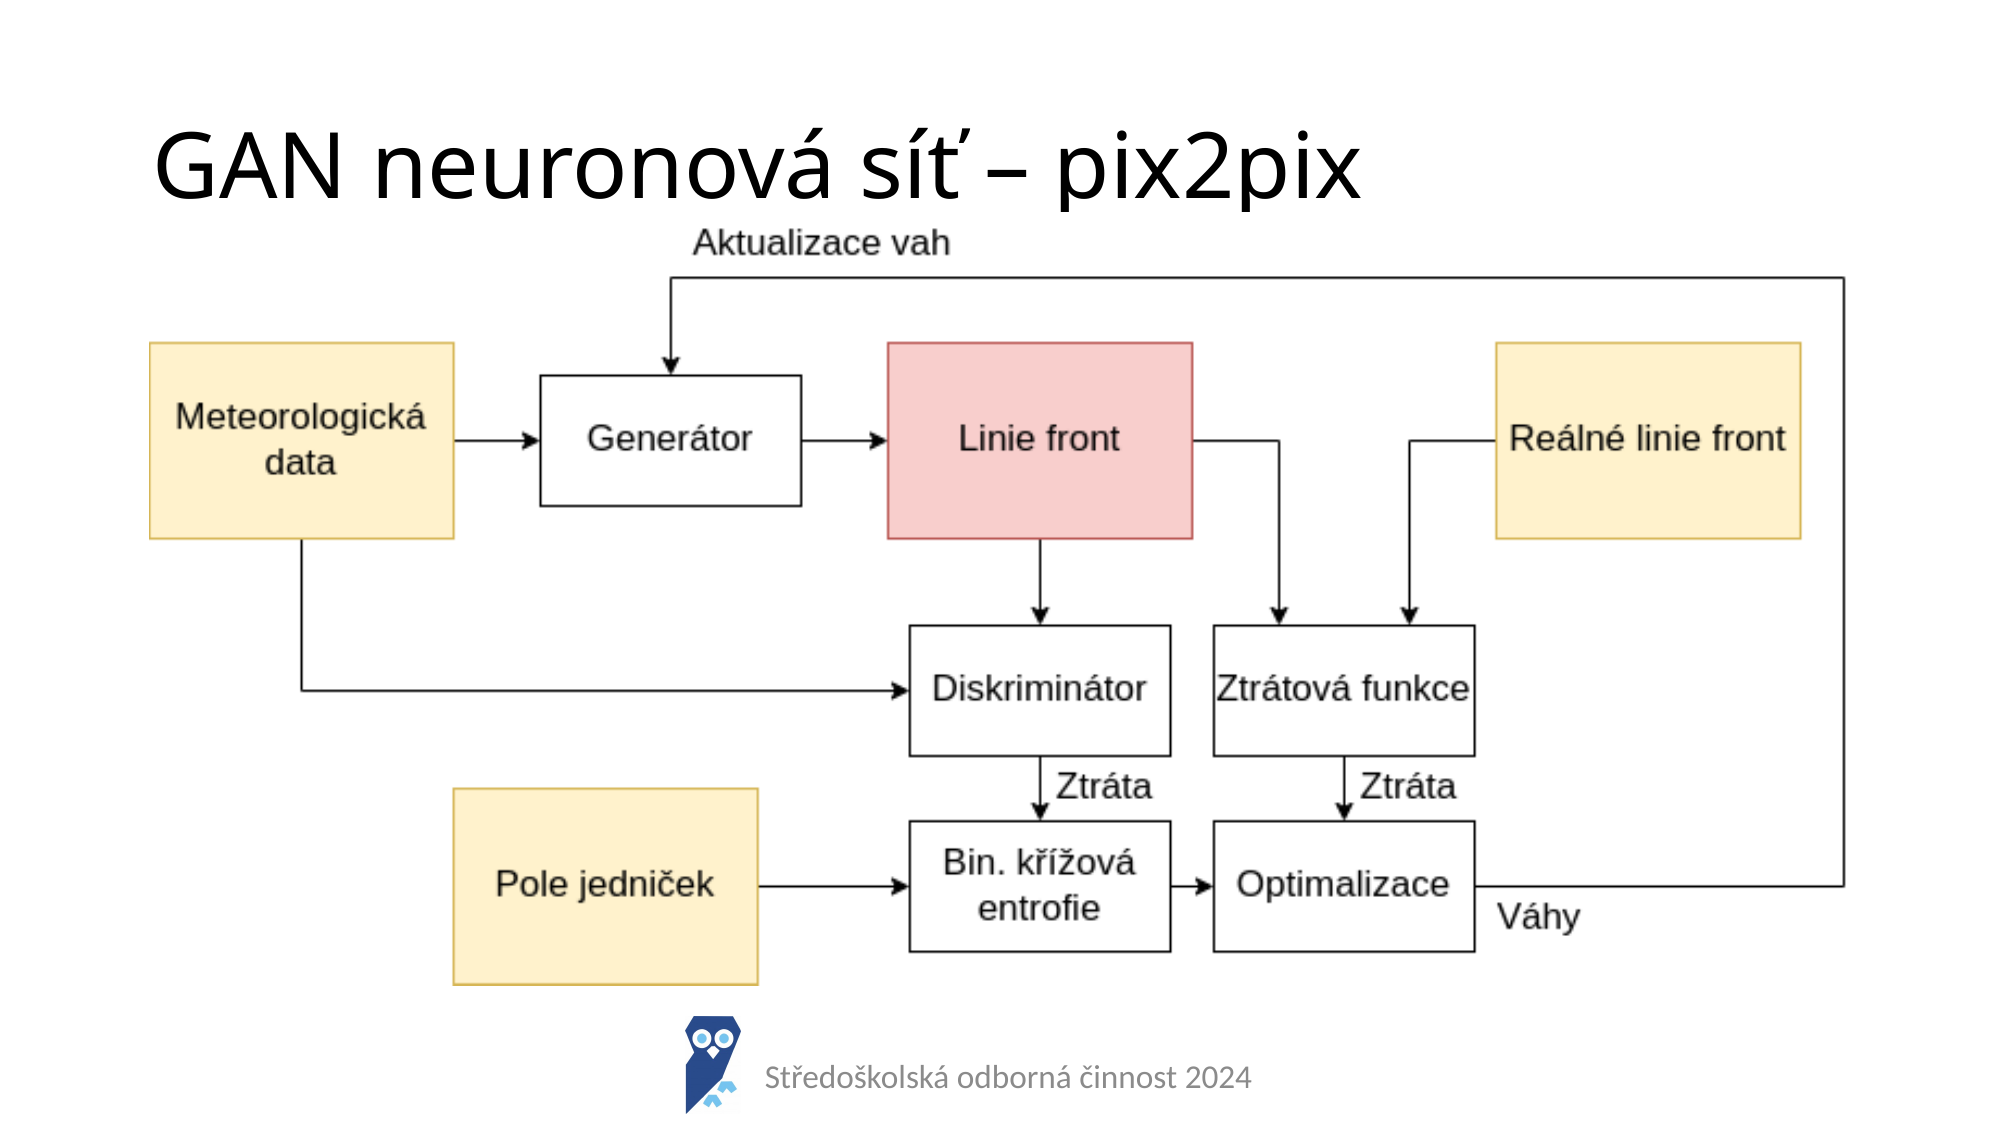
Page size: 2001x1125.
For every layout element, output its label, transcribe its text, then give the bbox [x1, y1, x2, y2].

title GAN neuronová síť –⁠⁠⁠⁠⁠⁠ pix2pix [137, 59, 1863, 278]
picture [685, 1016, 741, 1114]
picture [149, 212, 1863, 986]
footer Středoškolská odborná činnost 2024 [748, 1044, 1269, 1105]
